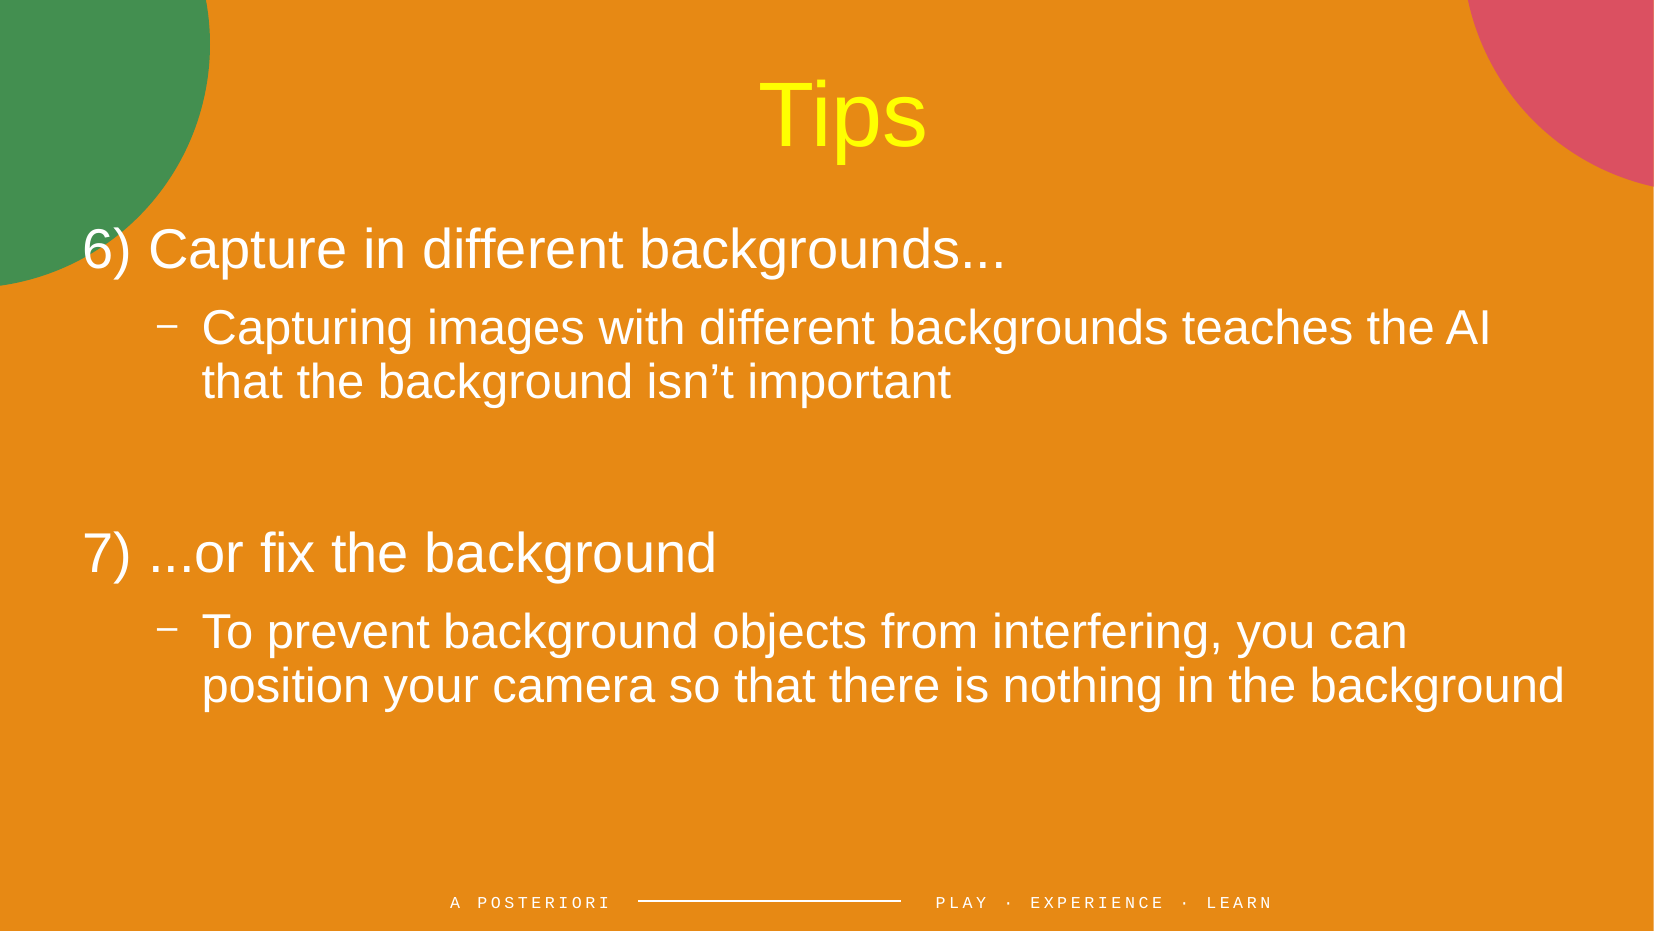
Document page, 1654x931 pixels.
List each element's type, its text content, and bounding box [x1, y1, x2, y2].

list 6) Capture in different backgrounds... Capturing images with different backgrounds teaches the AI that the background isn’t important 7) ...or fix the background To prevent background objects from interfering, you can position your camera so that there is nothing in the background [82, 217, 1571, 758]
title Tips [187, 37, 1501, 193]
